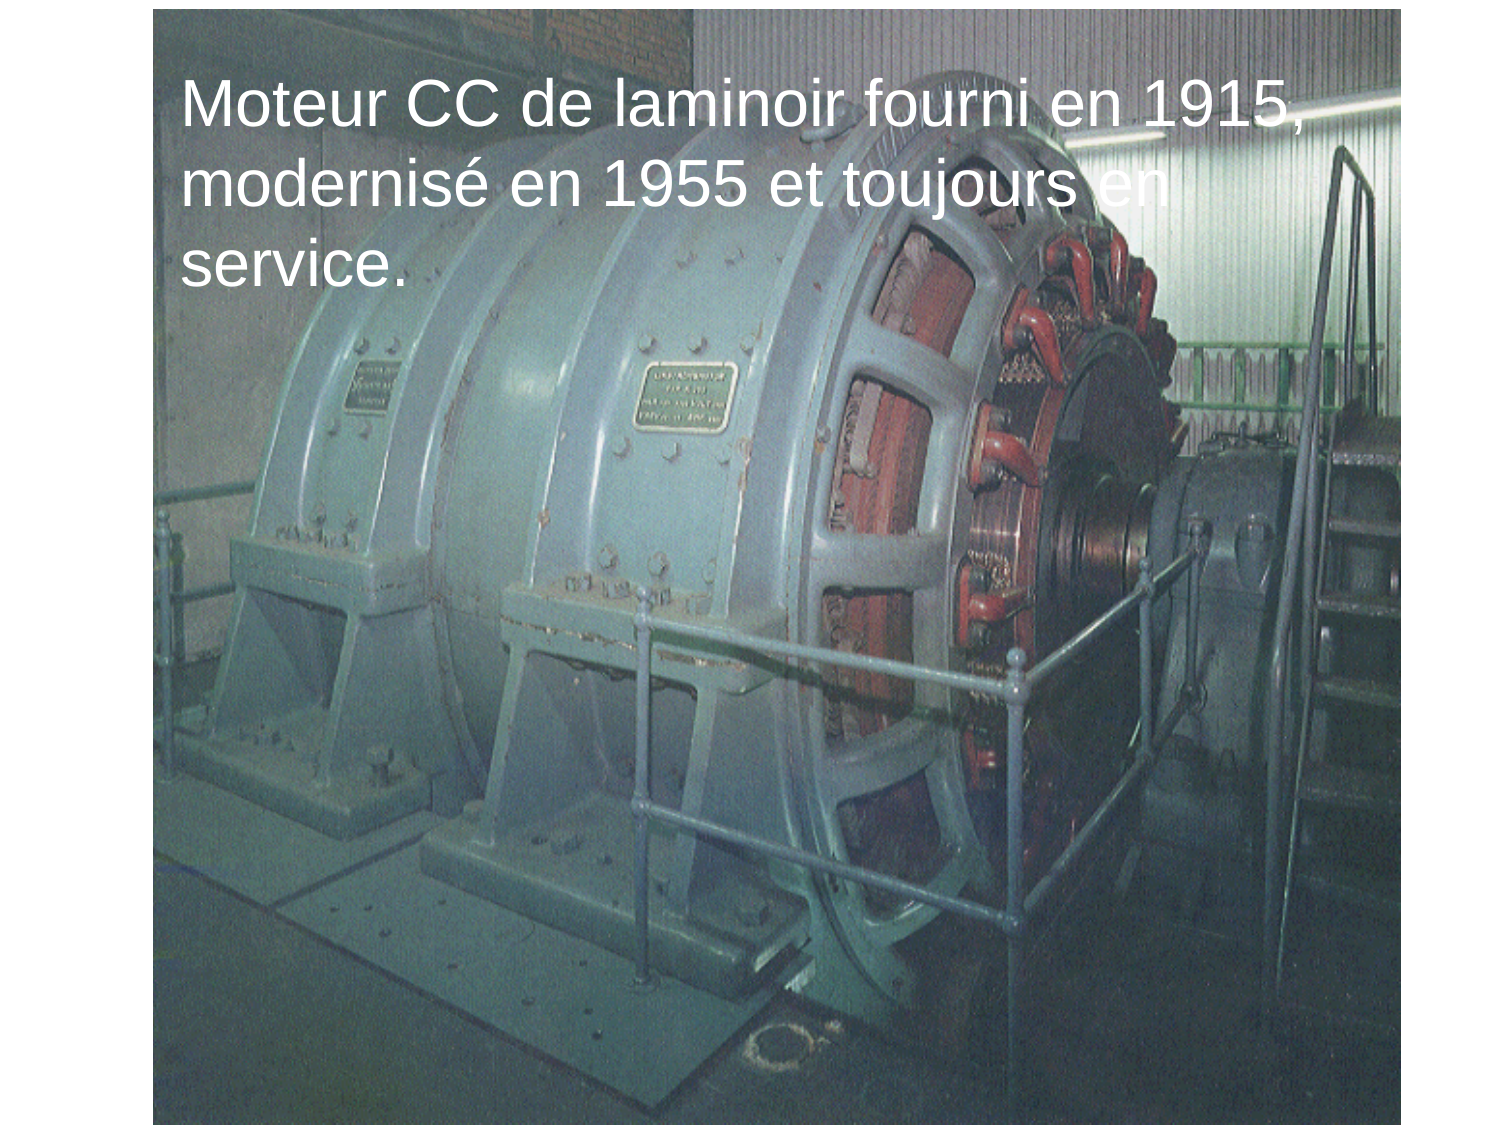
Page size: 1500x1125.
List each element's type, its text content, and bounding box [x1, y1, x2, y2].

picture [153, 9, 1401, 1125]
text_box Moteur CC de laminoir fourni en 1915, modernisé en 1955 et toujours en service. [165, 52, 1382, 308]
